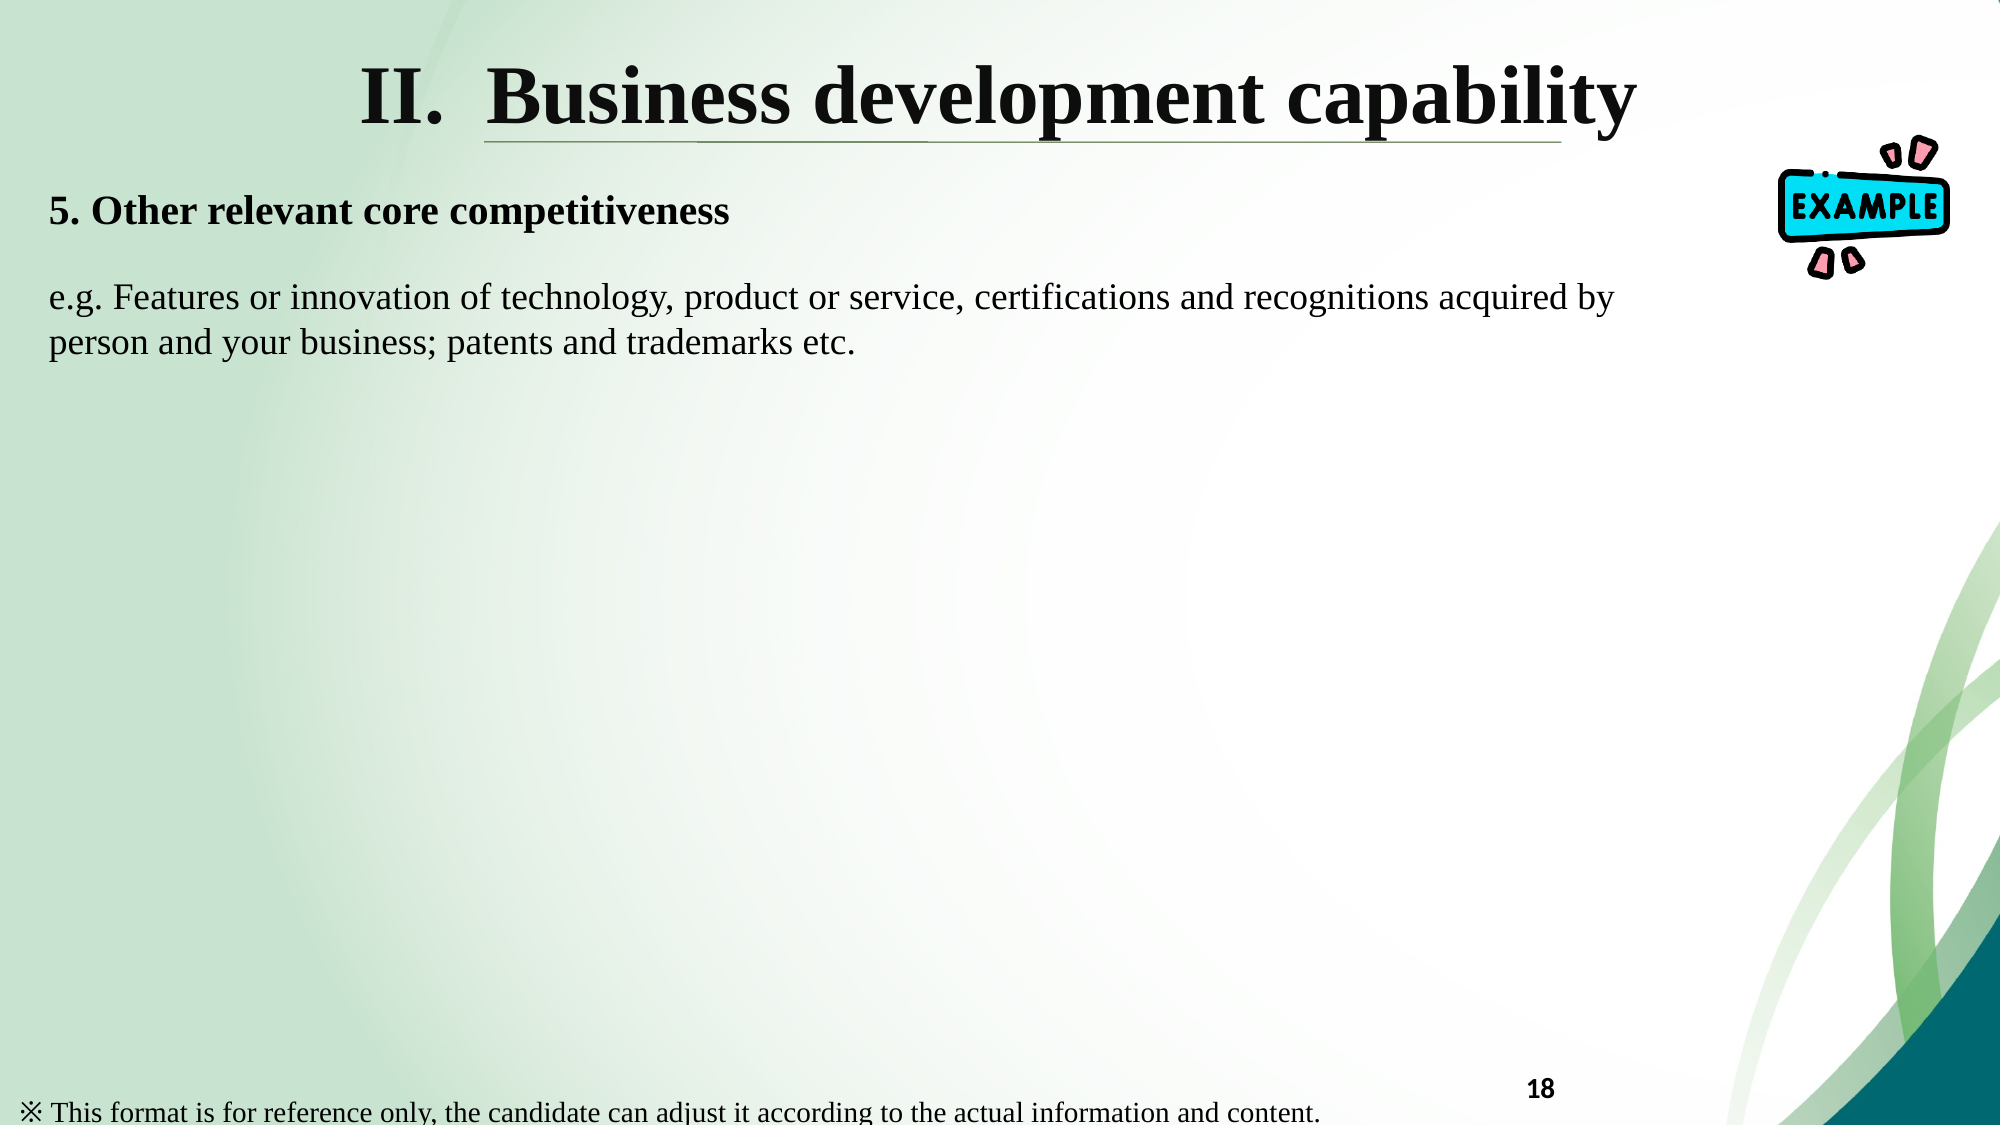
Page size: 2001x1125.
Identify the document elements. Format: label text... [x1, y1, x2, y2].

text_box 18 [1518, 1053, 1969, 1114]
text_box e.g. Features or innovation of technology, product or service, certifications and recognitions acquired by person and your business; patents and trademarks etc. [42, 257, 1662, 377]
text_box 5. Other relevant core competitiveness [42, 168, 1662, 248]
text_box ※ This format is for reference only, the candidate can adjust it according to the actual information and content. [12, 1068, 1330, 1125]
picture [1778, 139, 1950, 293]
title II. Business development capability [3, 36, 1996, 139]
